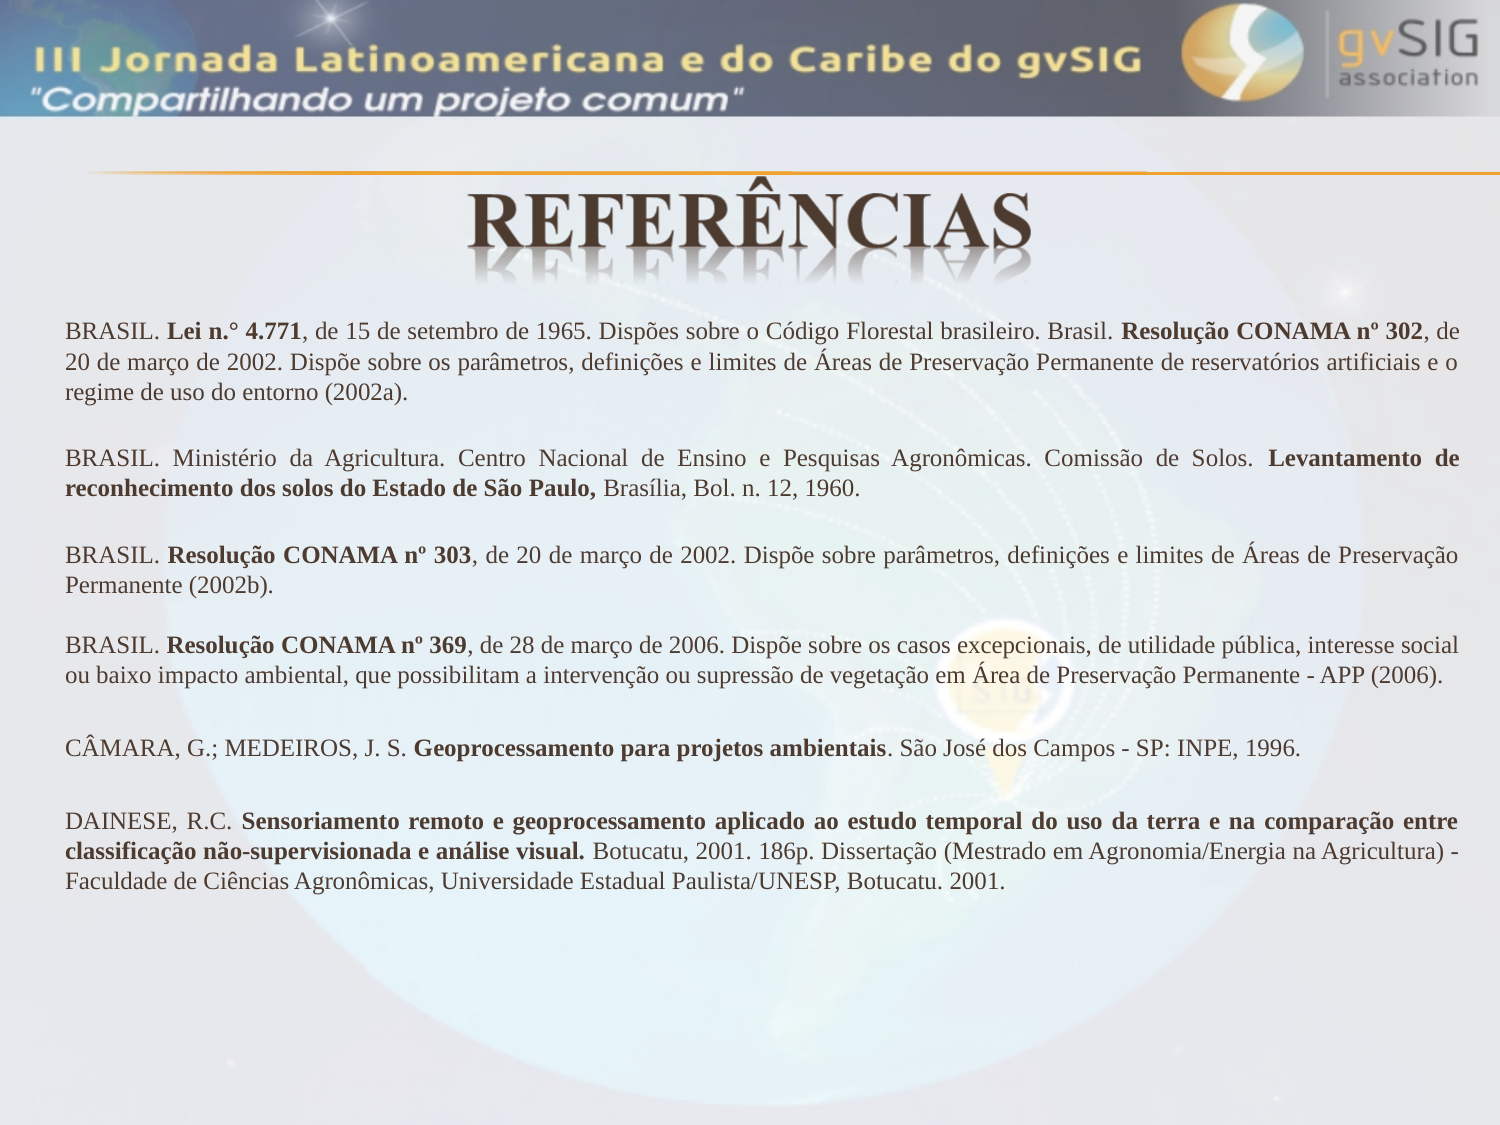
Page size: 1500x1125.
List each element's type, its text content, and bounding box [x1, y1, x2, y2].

list BRASIL. Lei n.° 4.771, de 15 de setembro de 1965. Dispões sobre o Código Florestal brasileiro. Brasil. Resolução CONAMA nº 302, de 20 de março de 2002. Dispõe sobre os parâmetros, definições e limites de Áreas de Preservação Permanente de reservatórios artificiais e o regime de uso do entorno (2002a). BRASIL. Ministério da Agricultura. Centro Nacional de Ensino e Pesquisas Agronômicas. Comissão de Solos. Levantamento de reconhecimento dos solos do Estado de São Paulo, Brasília, Bol. n. 12, 1960. BRASIL. Resolução CONAMA nº 303, de 20 de março de 2002. Dispõe sobre parâmetros, definições e limites de Áreas de Preservação Permanente (2002b). BRASIL. Resolução CONAMA nº 369, de 28 de março de 2006. Dispõe sobre os casos excepcionais, de utilidade pública, interesse social ou baixo impacto ambiental, que possibilitam a intervenção ou supressão de vegetação em Área de Preservação Permanente - APP (2006). CÂMARA, G.; MEDEIROS, J. S. Geoprocessamento para projetos ambientais. São José dos Campos - SP: INPE, 1996. DAINESE, R.C. Sensoriamento remoto e geoprocessamento aplicado ao estudo temporal do uso da terra e na comparação entre classificação não-supervisionada e análise visual. Botucatu, 2001. 186p. Dissertação (Mestrado em Agronomia/Energia na Agricultura) - Faculdade de Ciências Agronômicas, Universidade Estadual Paulista/UNESP, Botucatu. 2001. [50, 307, 1476, 938]
picture [0, 0, 1500, 147]
picture [0, 318, 1500, 1125]
text_box [0, 147, 1500, 318]
